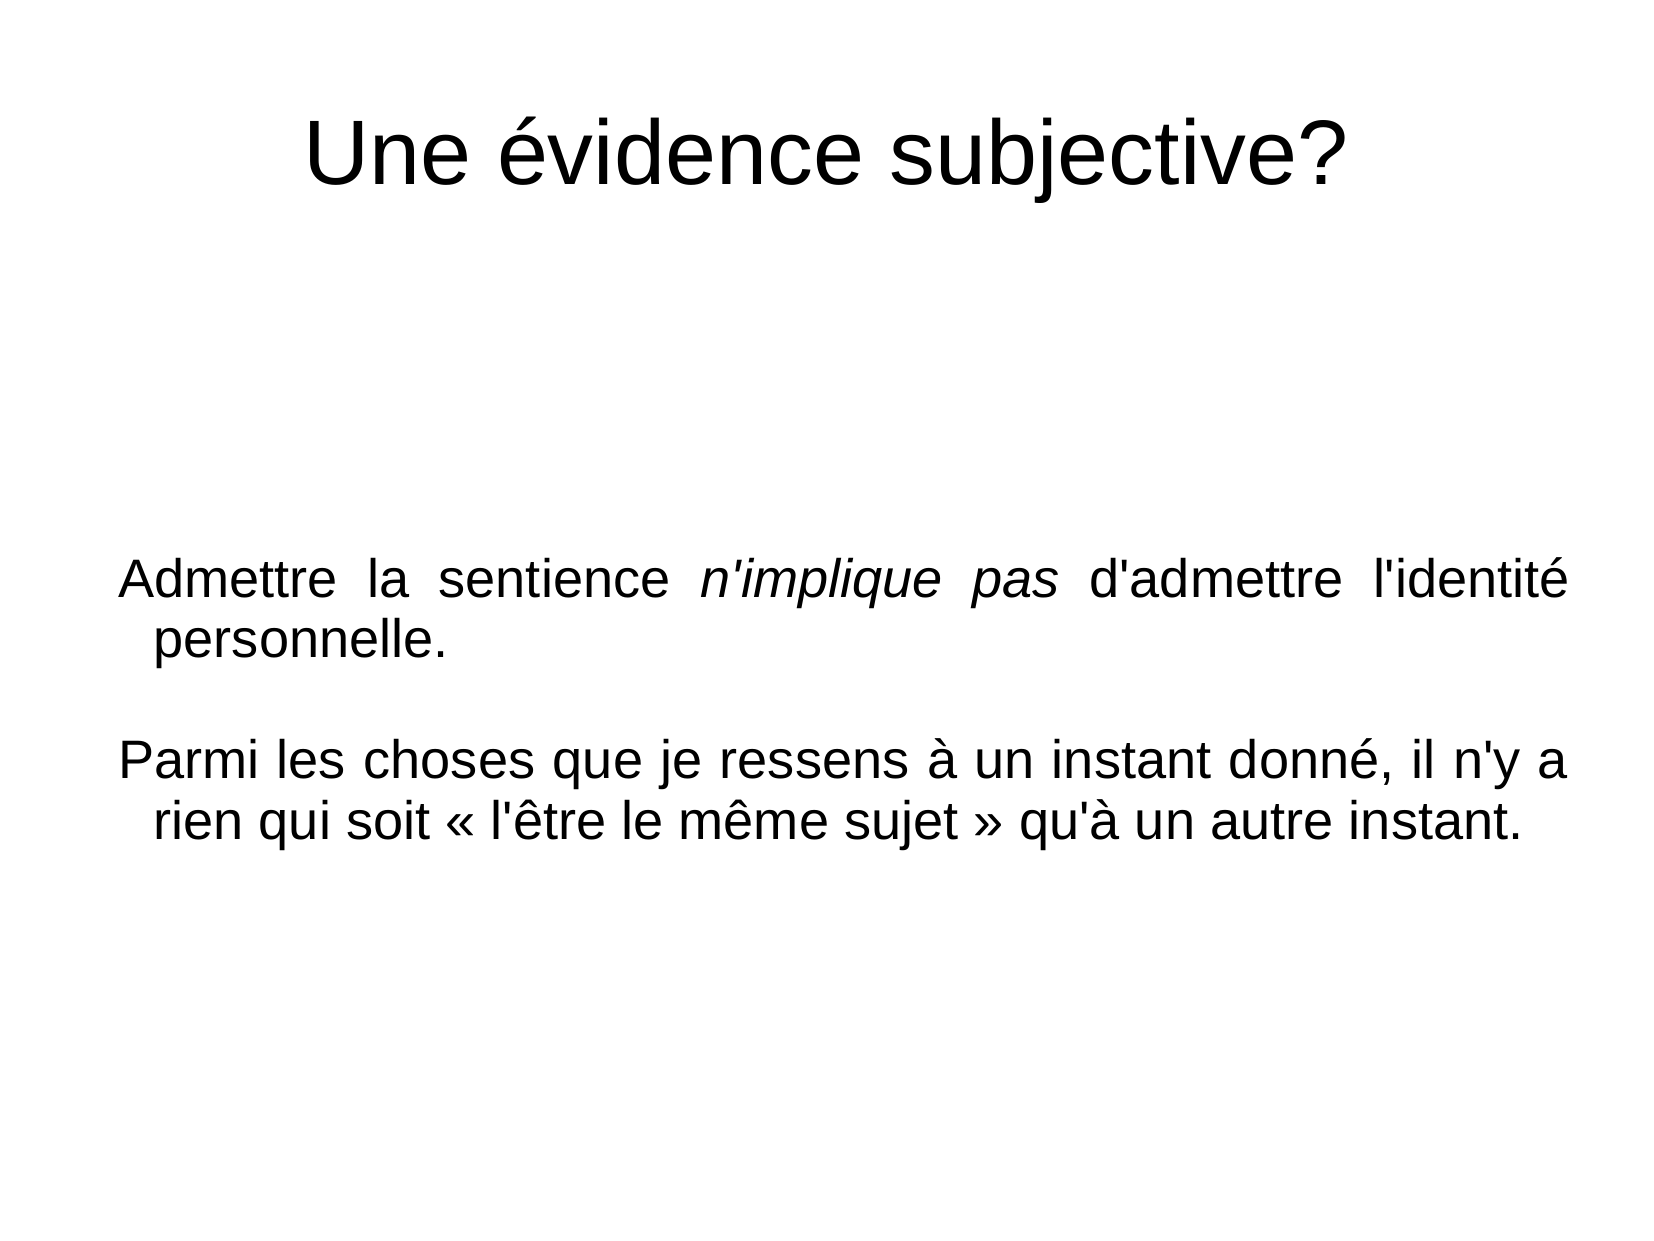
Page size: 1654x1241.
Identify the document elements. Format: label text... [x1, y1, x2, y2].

subtitle Admettre la sentience n'implique pas d'admettre l'identité personnelle. Parmi les choses que je ressens à un instant donné, il n'y a rien qui soit « l'être le même sujet » qu'à un autre instant. [82, 297, 1571, 1102]
title Une évidence subjective? [82, 49, 1571, 257]
